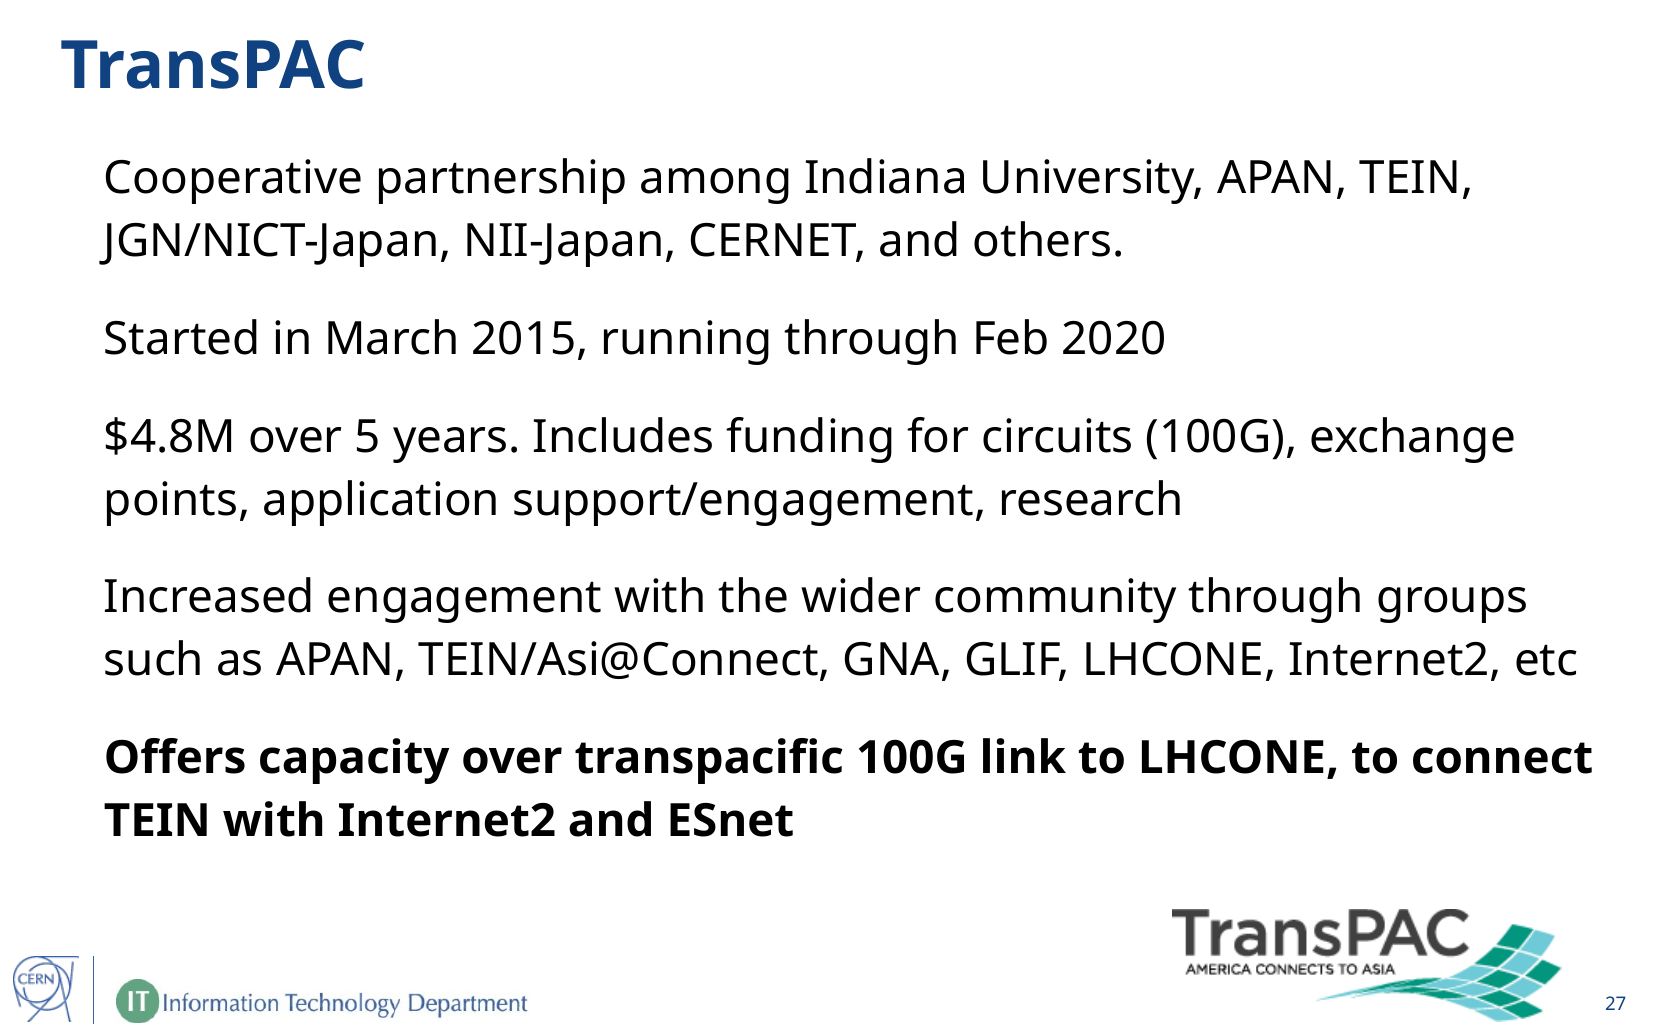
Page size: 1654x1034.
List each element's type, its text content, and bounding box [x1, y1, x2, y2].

picture [1172, 909, 1562, 1022]
text_box Cooperative partnership among Indiana University, APAN, TEIN, JGN/NICT-Japan, NII-Japan, CERNET, and others. Started in March 2015, running through Feb 2020 $4.8M over 5 years. Includes funding for circuits (100G), exchange points, application support/engagement, research Increased engagement with the wider community through groups such as APAN, TEIN/Asi@Connect, GNA, GLIF, LHCONE, Internet2, etc Offers capacity over transpacific 100G link to LHCONE, to connect TEIN with Internet2 and ESnet [89, 137, 1614, 992]
picture [13, 956, 79, 1032]
picture [116, 992, 788, 1023]
title TransPAC [60, 0, 1528, 138]
